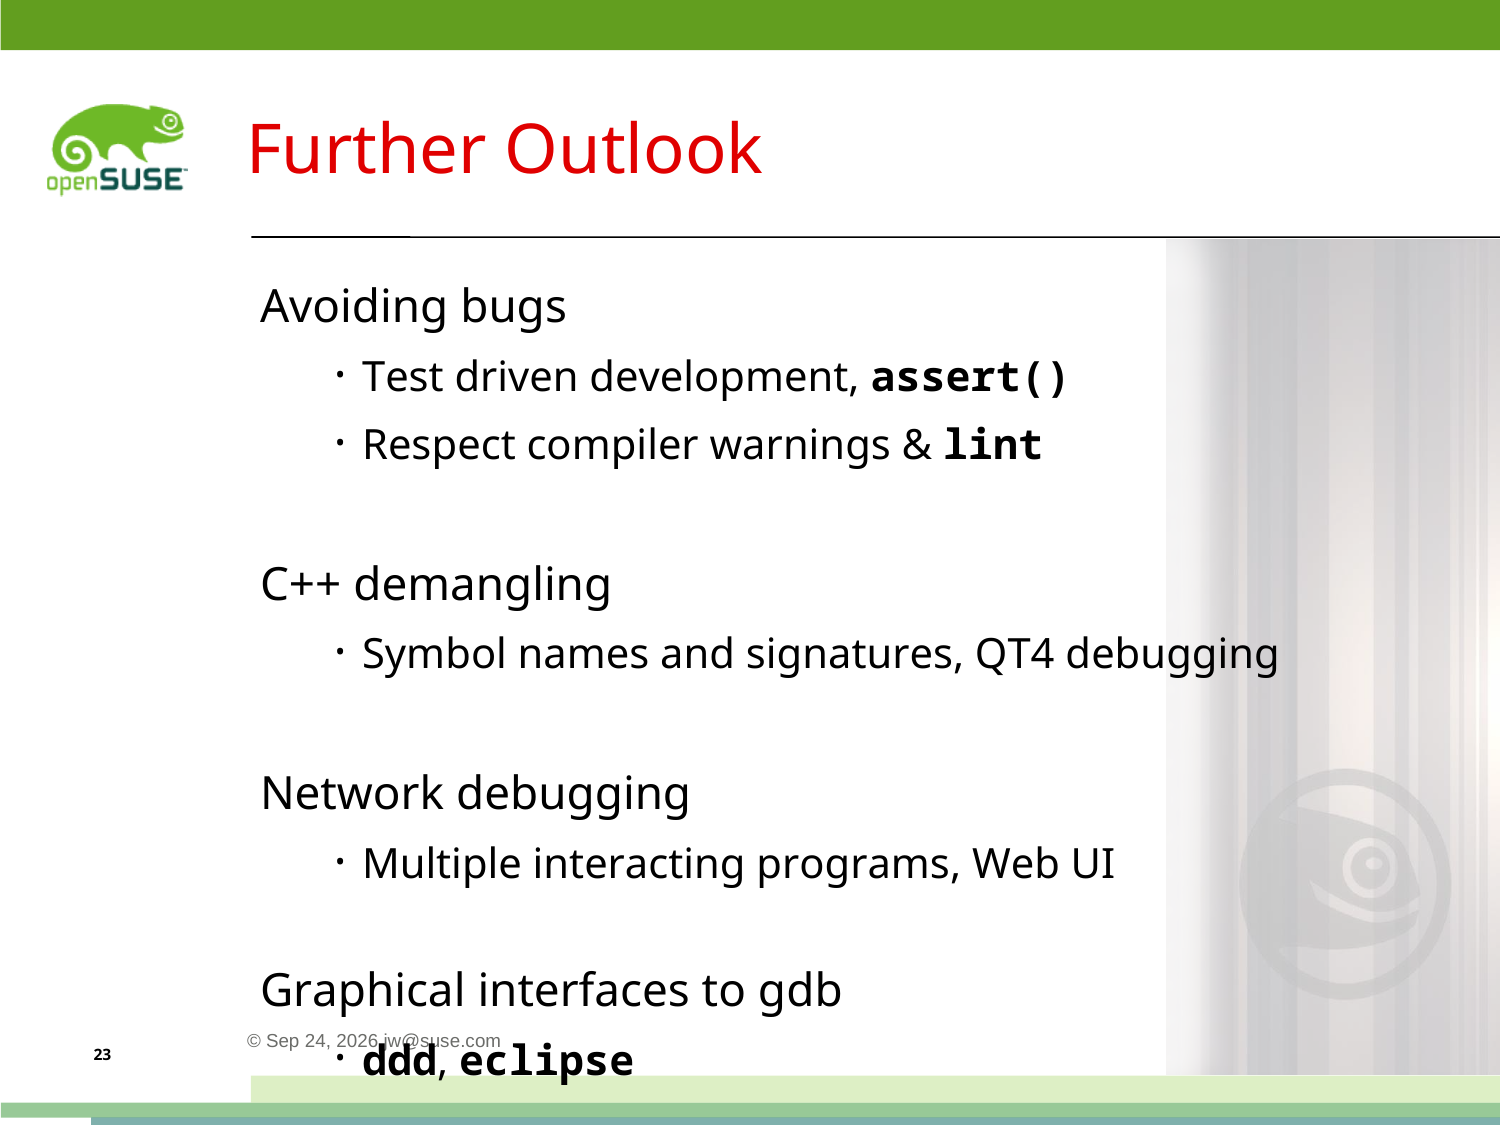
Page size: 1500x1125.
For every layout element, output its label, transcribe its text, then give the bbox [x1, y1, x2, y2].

list Avoiding bugs Test driven development, assert() Respect compiler warnings & lint C++ demangling Symbol names and signatures, QT4 debugging Network debugging Multiple interacting programs, Web UI Graphical interfaces to gdb ddd, eclipse [245, 267, 1439, 1005]
picture [47, 104, 188, 197]
picture [1166, 239, 1500, 1075]
title Further Outlook [246, 60, 1409, 239]
